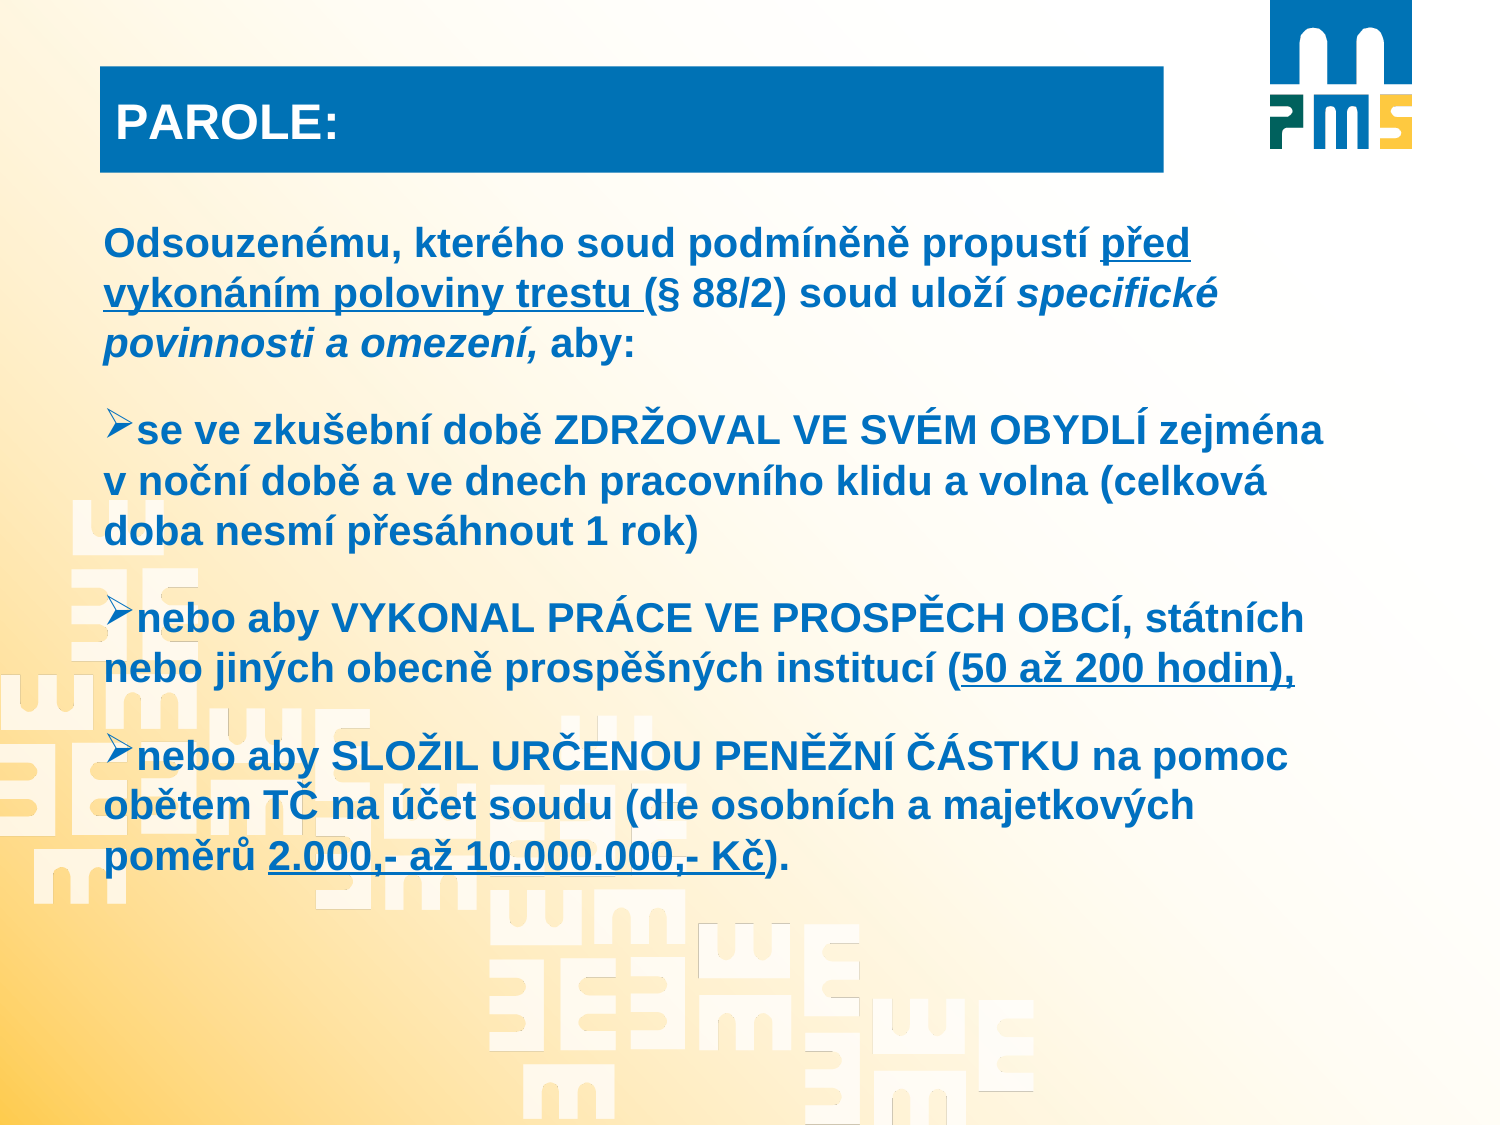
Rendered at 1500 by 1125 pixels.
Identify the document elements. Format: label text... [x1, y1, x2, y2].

picture [0, 0, 1500, 1125]
title PAROLE: [100, 66, 1164, 173]
text_box Odsouzenému, kterého soud podmíněně propustí před vykonáním poloviny trestu (§ 88/2) soud uloží specifické povinnosti a omezení, aby: se ve zkušební době ZDRŽOVAL VE SVÉM OBYDLÍ zejména v noční době a ve dnech pracovního klidu a volna (celková doba nesmí přesáhnout 1 rok) nebo aby VYKONAL PRÁCE VE PROSPĚCH OBCÍ, státních nebo jiných obecně prospěšných institucí (50 až 200 hodin), nebo aby SLOŽIL URČENOU PENĚŽNÍ ČÁSTKU na pomoc obětem TČ na účet soudu (dle osobních a majetkových poměrů 2.000,- až 10.000.000,- Kč). [88, 207, 1365, 1059]
